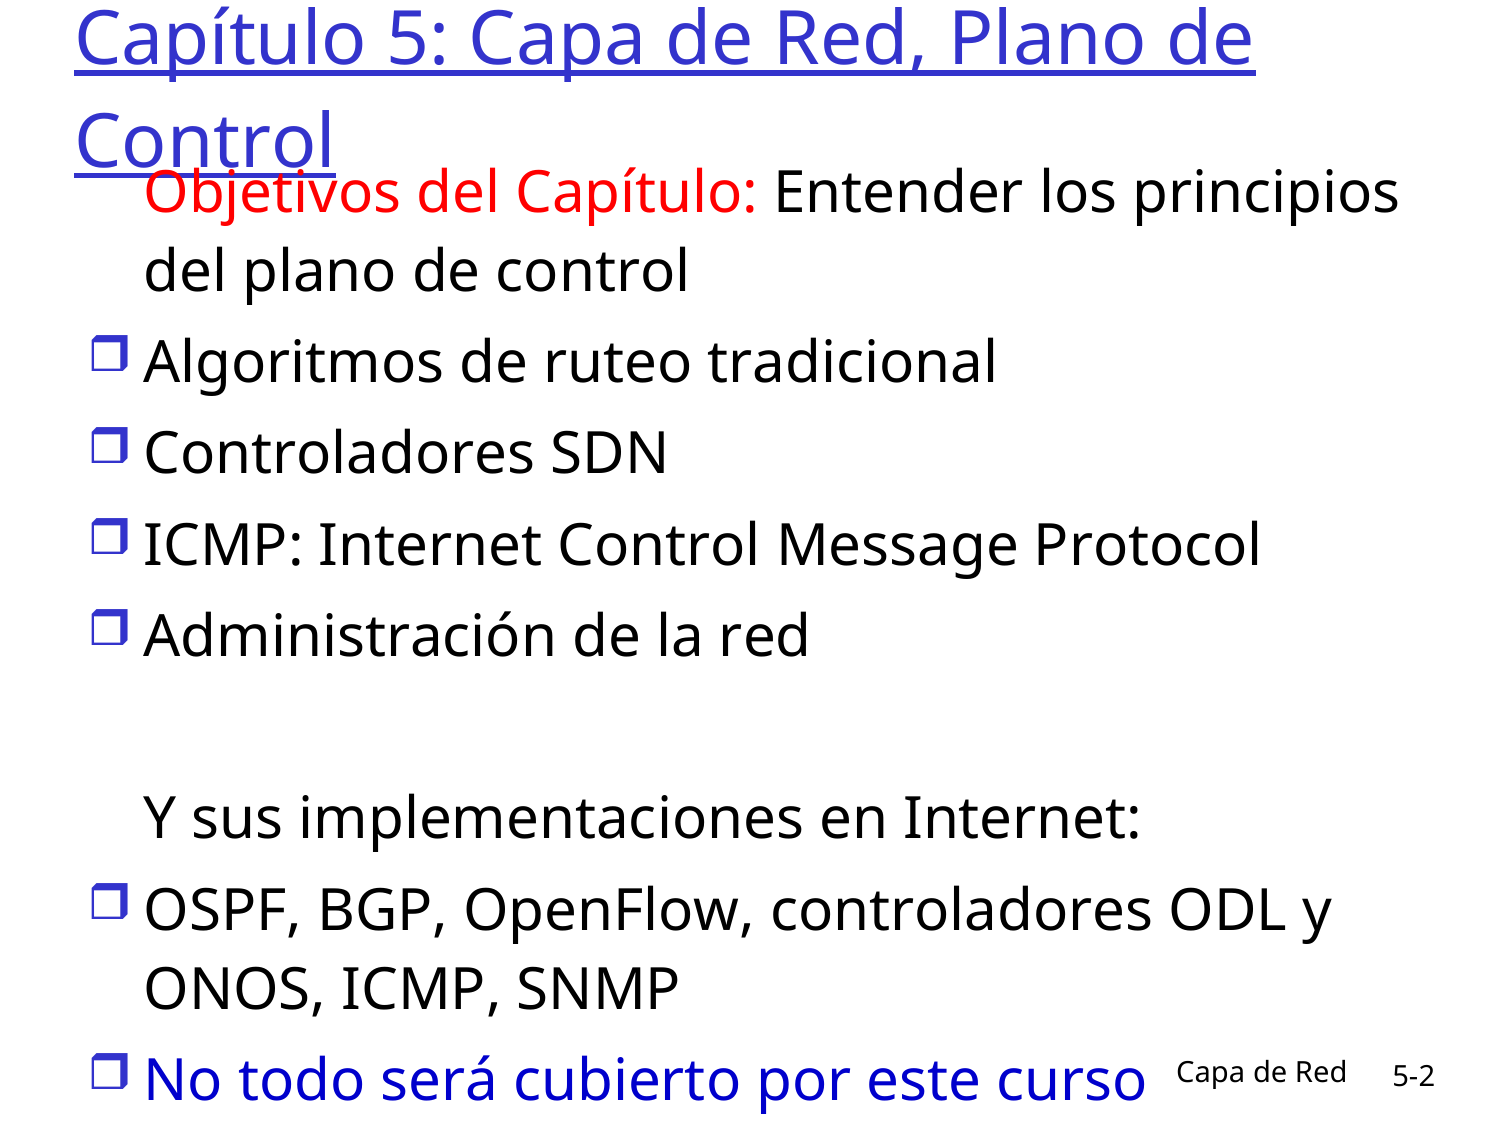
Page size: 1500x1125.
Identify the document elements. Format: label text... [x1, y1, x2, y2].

title Capítulo 5: Capa de Red, Plano de Control [74, 23, 1473, 150]
list Objetivos del Capítulo: Entender los principios del plano de control Algoritmos de ruteo tradicional Controladores SDN ICMP: Internet Control Message Protocol Administración de la red Y sus implementaciones en Internet: OSPF, BGP, OpenFlow, controladores ODL y ONOS, ICMP, SNMP No todo será cubierto por este curso [87, 149, 1463, 1054]
